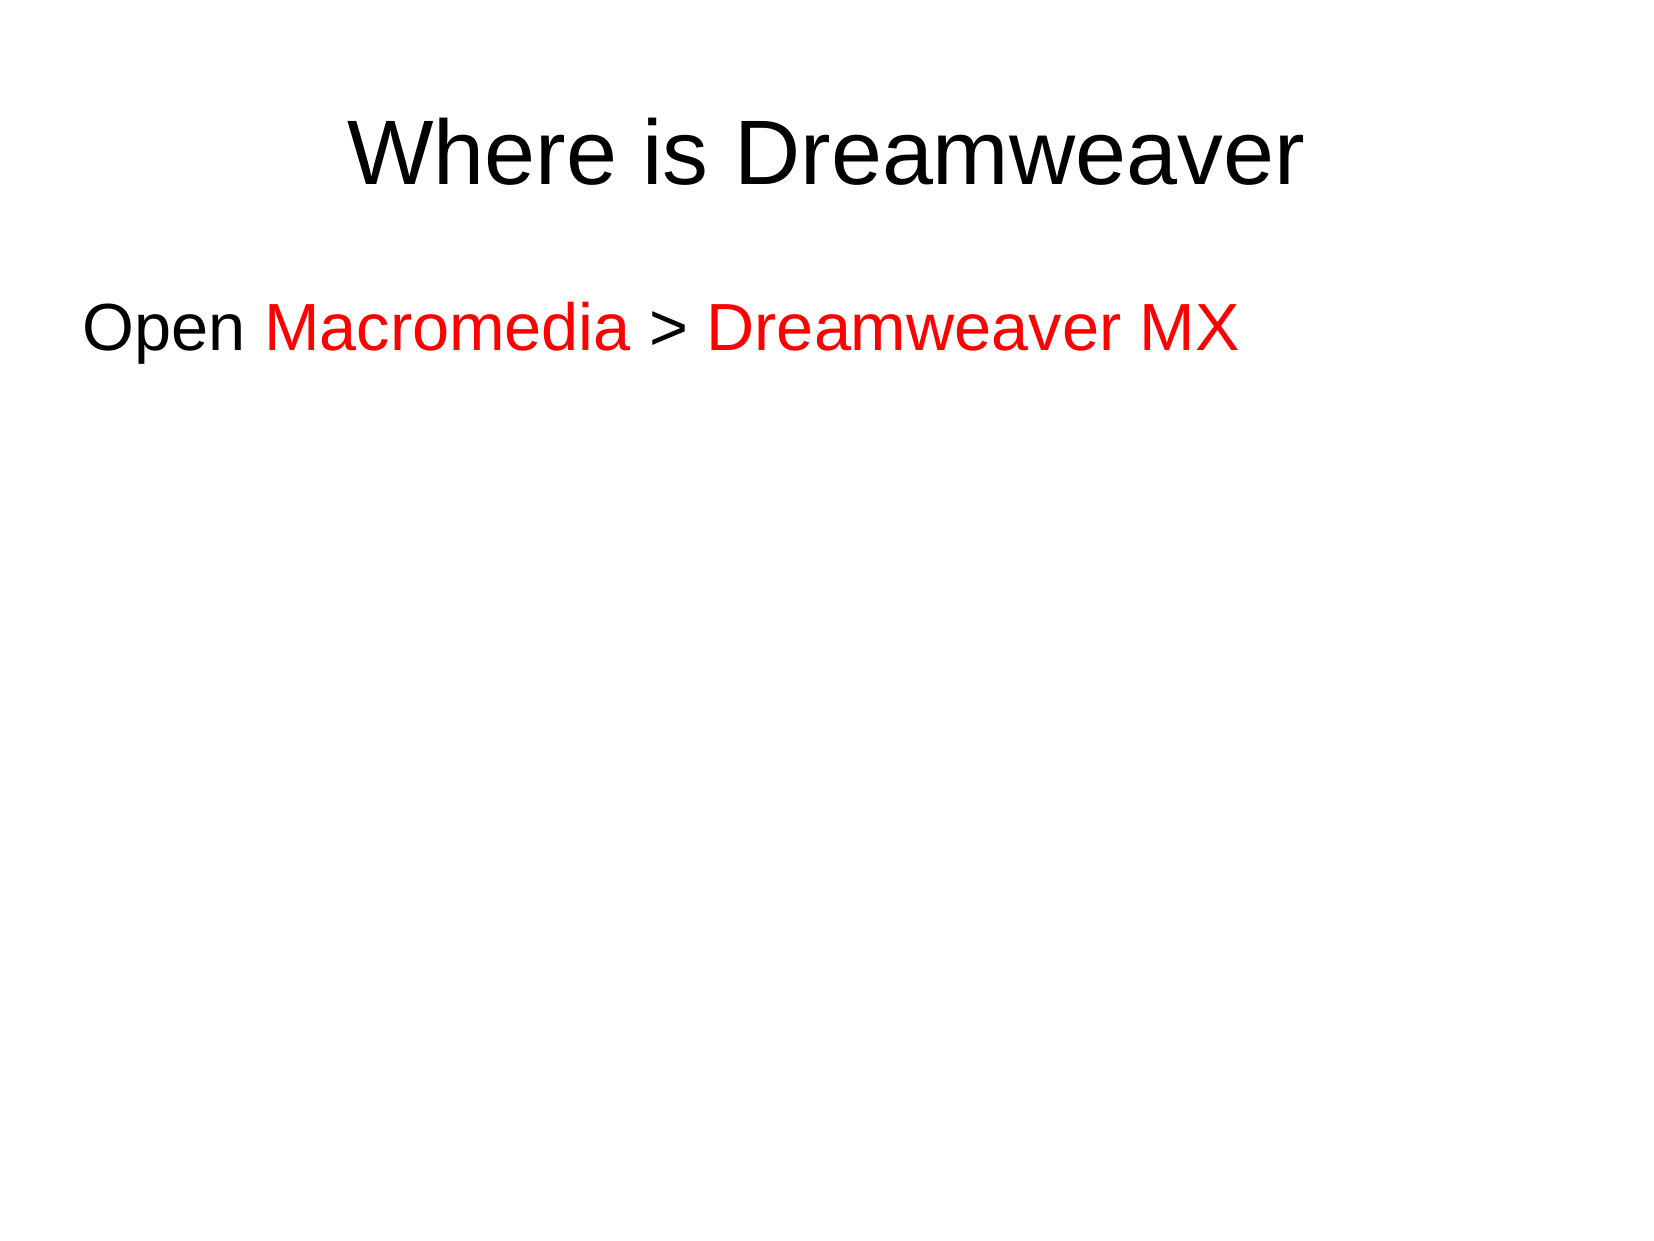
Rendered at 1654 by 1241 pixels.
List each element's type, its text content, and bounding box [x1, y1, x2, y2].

list Open Macromedia > Dreamweaver MX [82, 290, 1571, 1109]
title Where is Dreamweaver [82, 56, 1571, 250]
